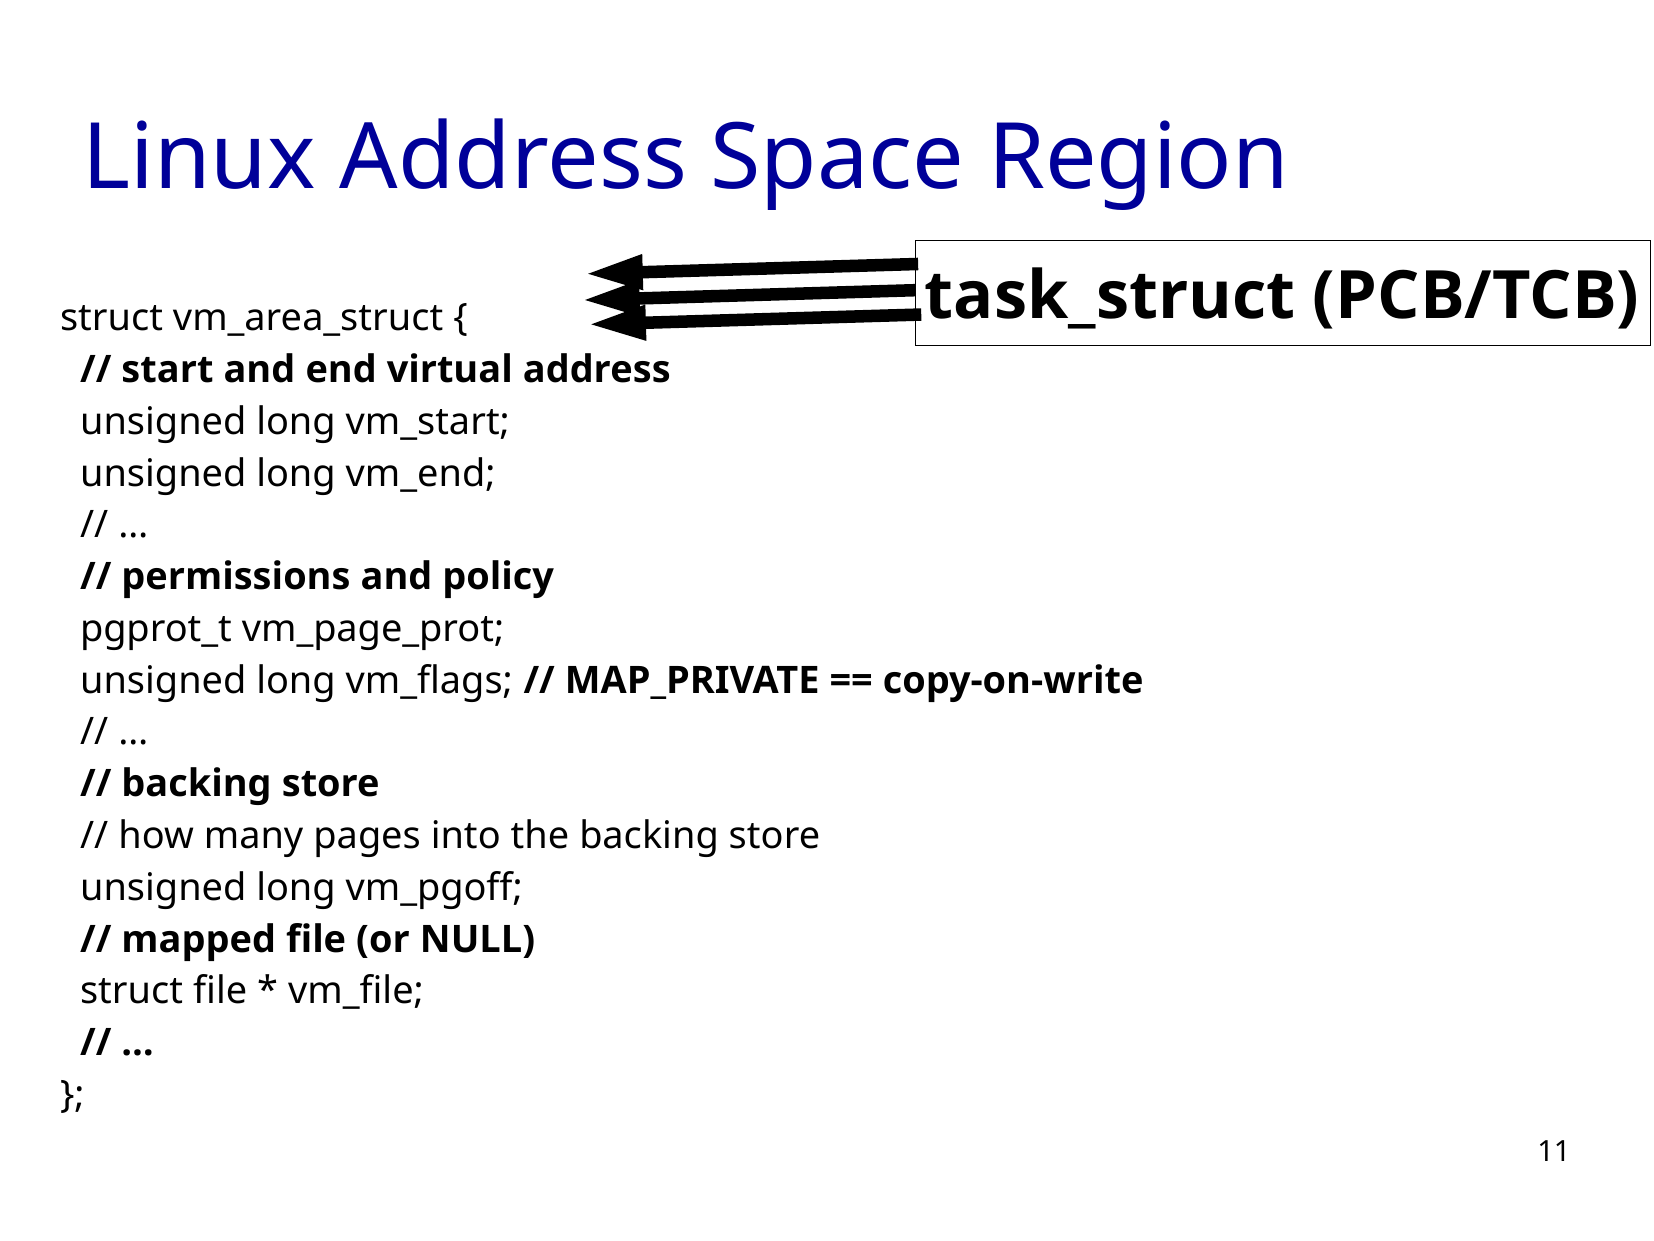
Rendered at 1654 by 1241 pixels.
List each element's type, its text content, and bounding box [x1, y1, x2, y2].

list struct vm_area_struct { // start and end virtual address unsigned long vm_start; unsigned long vm_end; // … // permissions and policy pgprot_t vm_page_prot; unsigned long vm_flags; // MAP_PRIVATE == copy-on-write // … // backing store // how many pages into the backing store unsigned long vm_pgoff; // mapped file (or NULL) struct file * vm_file; // … }; [60, 290, 1571, 1241]
title Linux Address Space Region [82, 49, 1571, 257]
text_box task_struct (PCB/TCB) [915, 240, 1651, 346]
